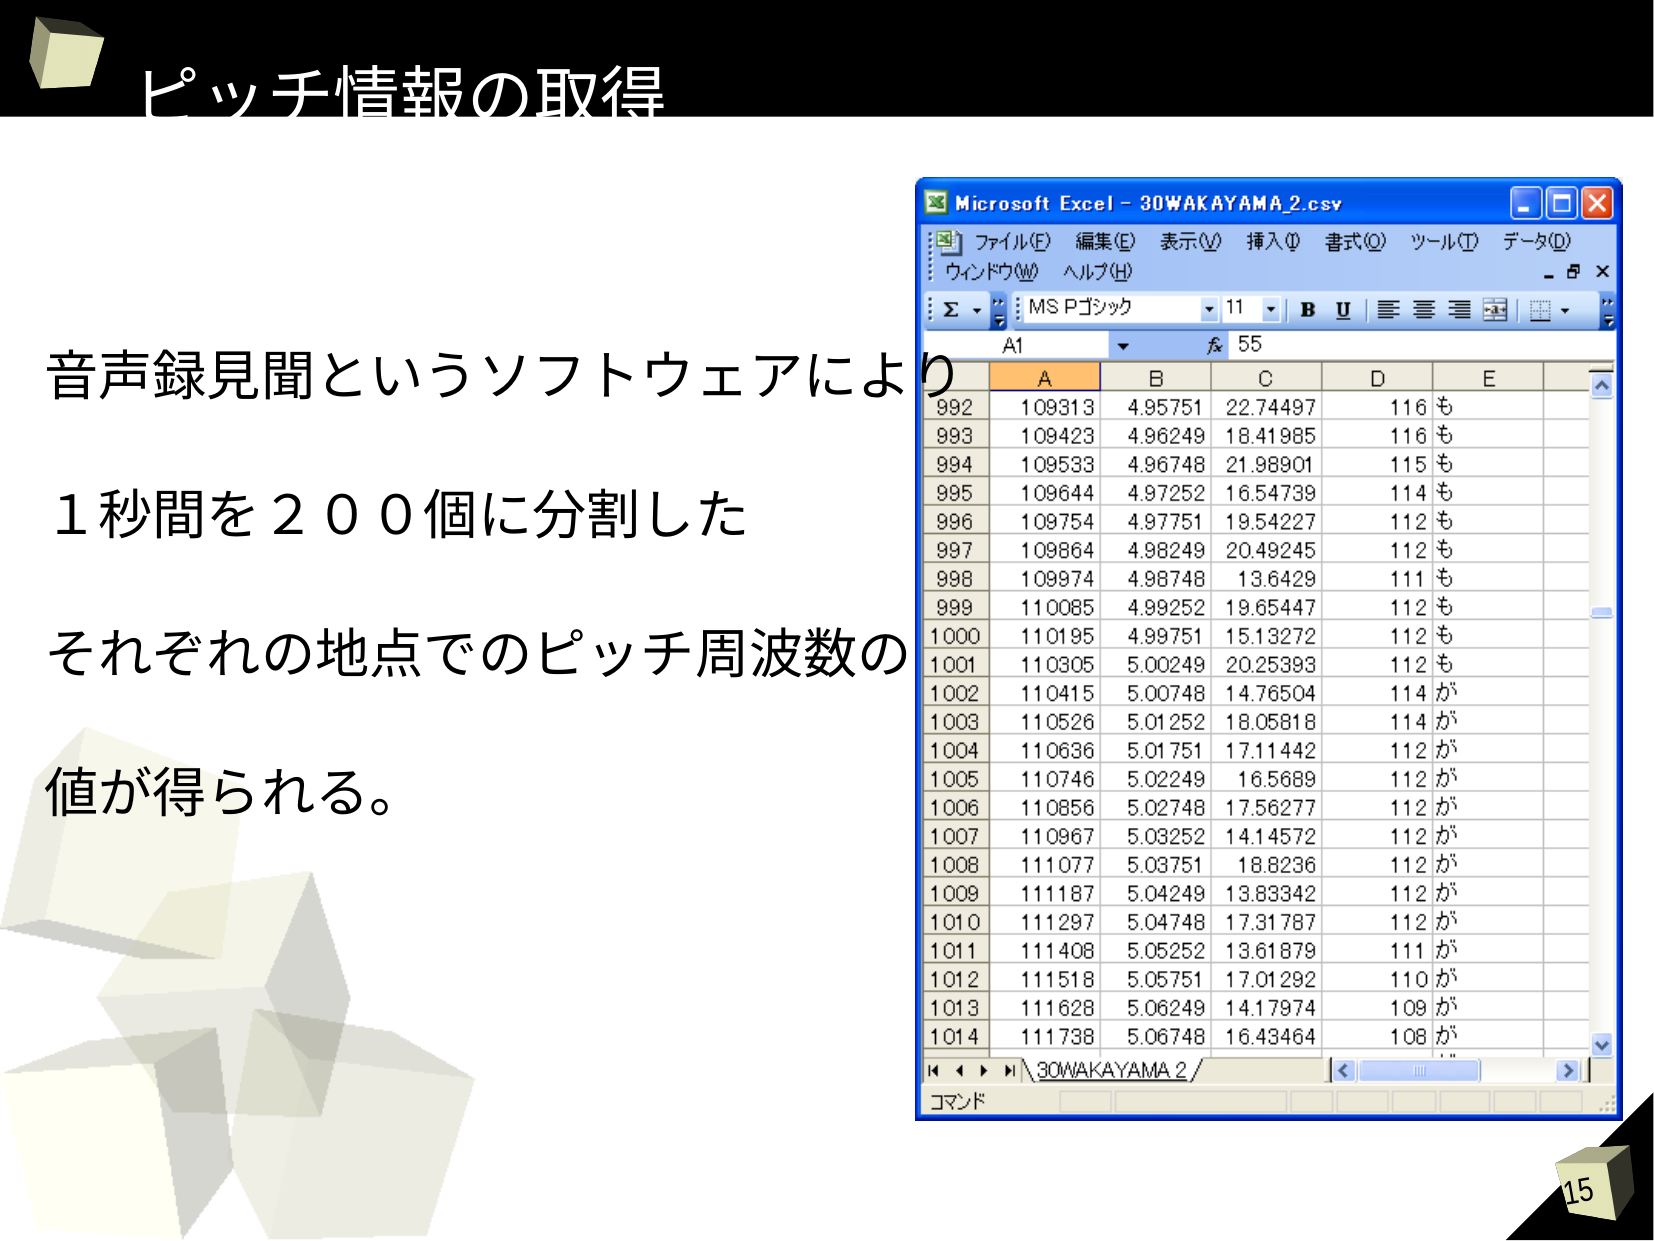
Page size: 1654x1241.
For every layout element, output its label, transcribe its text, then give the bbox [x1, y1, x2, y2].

picture [0, 726, 477, 1241]
text_box ピッチ情報の取得 [118, 36, 650, 119]
text_box 音声録見聞というソフトウェアにより １秒間を２００個に分割した それぞれの地点でのピッチ周波数の 値が得られる。 [29, 324, 916, 720]
picture [915, 177, 1625, 1123]
